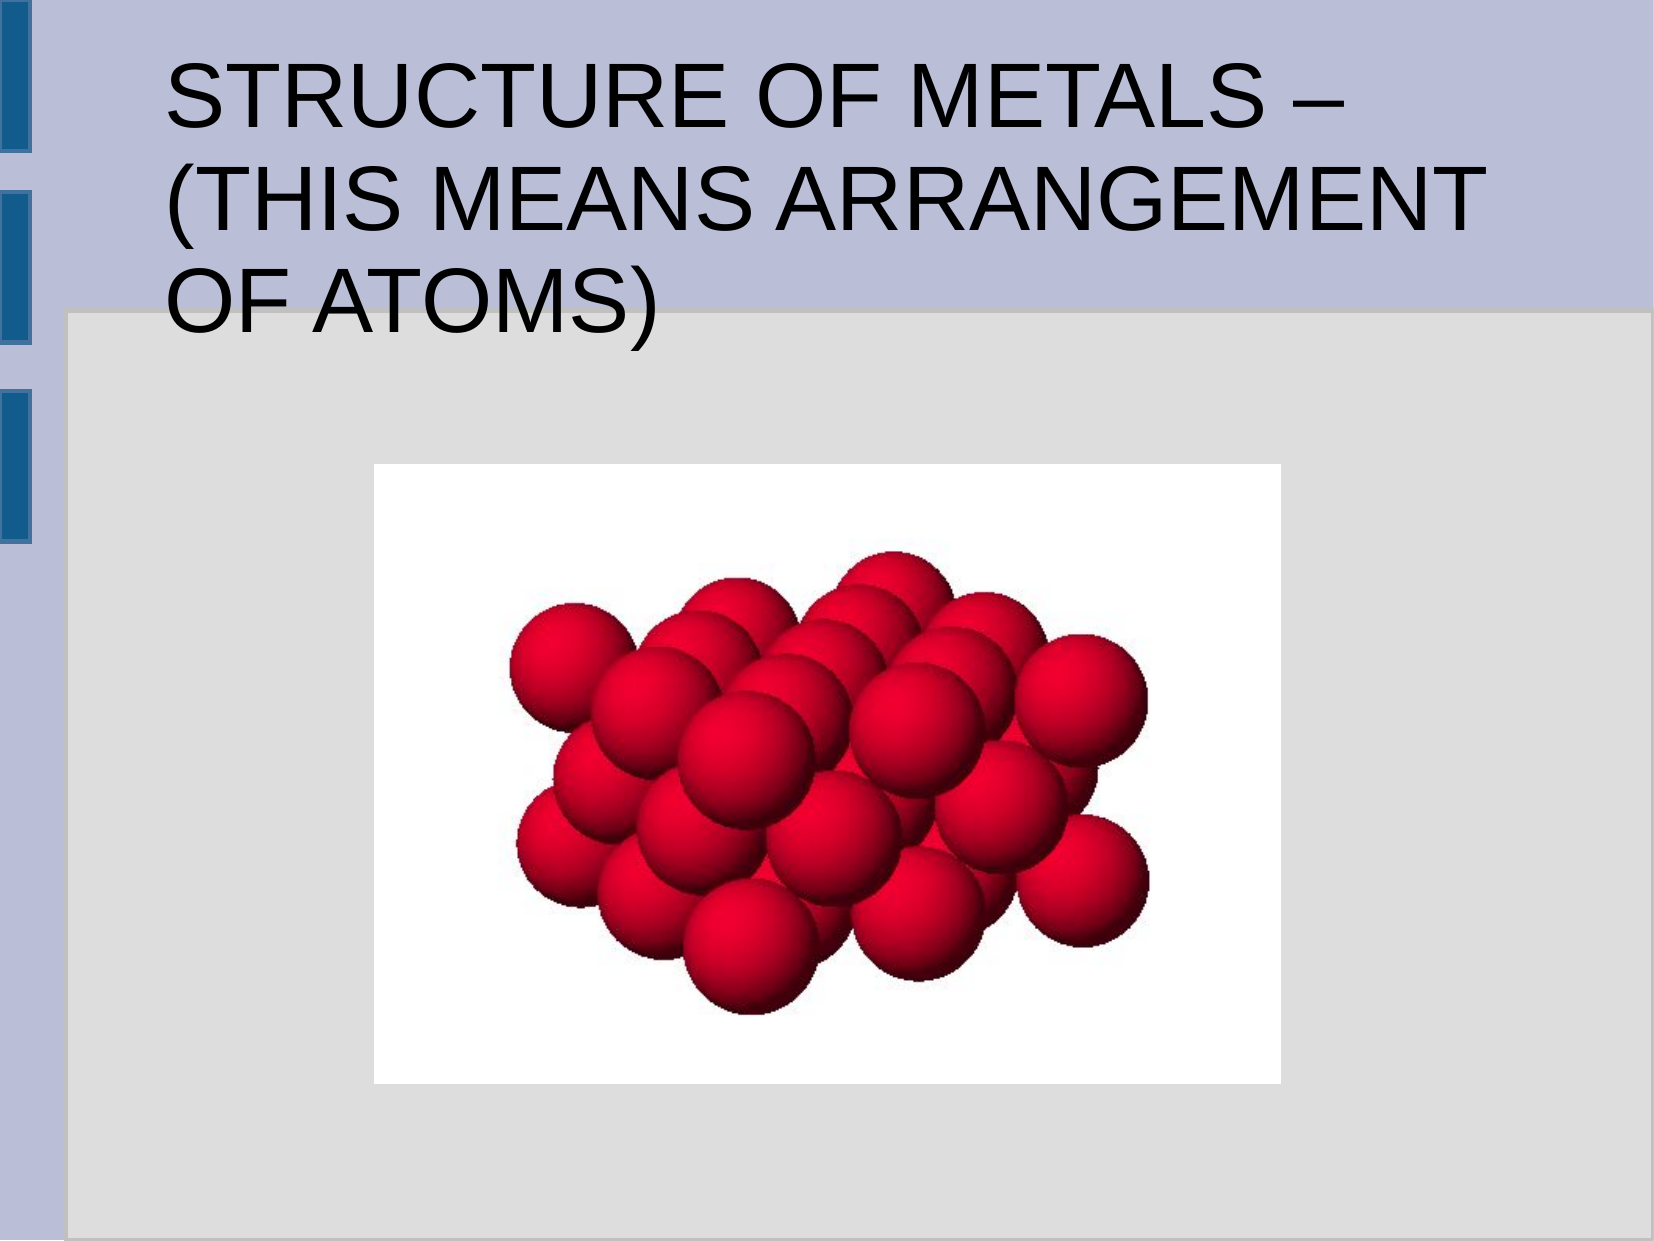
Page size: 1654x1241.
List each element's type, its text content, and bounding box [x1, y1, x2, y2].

text_box STRUCTURE OF METALS – (THIS MEANS ARRANGEMENT OF ATOMS) [150, 37, 1538, 360]
picture [374, 464, 1281, 1084]
